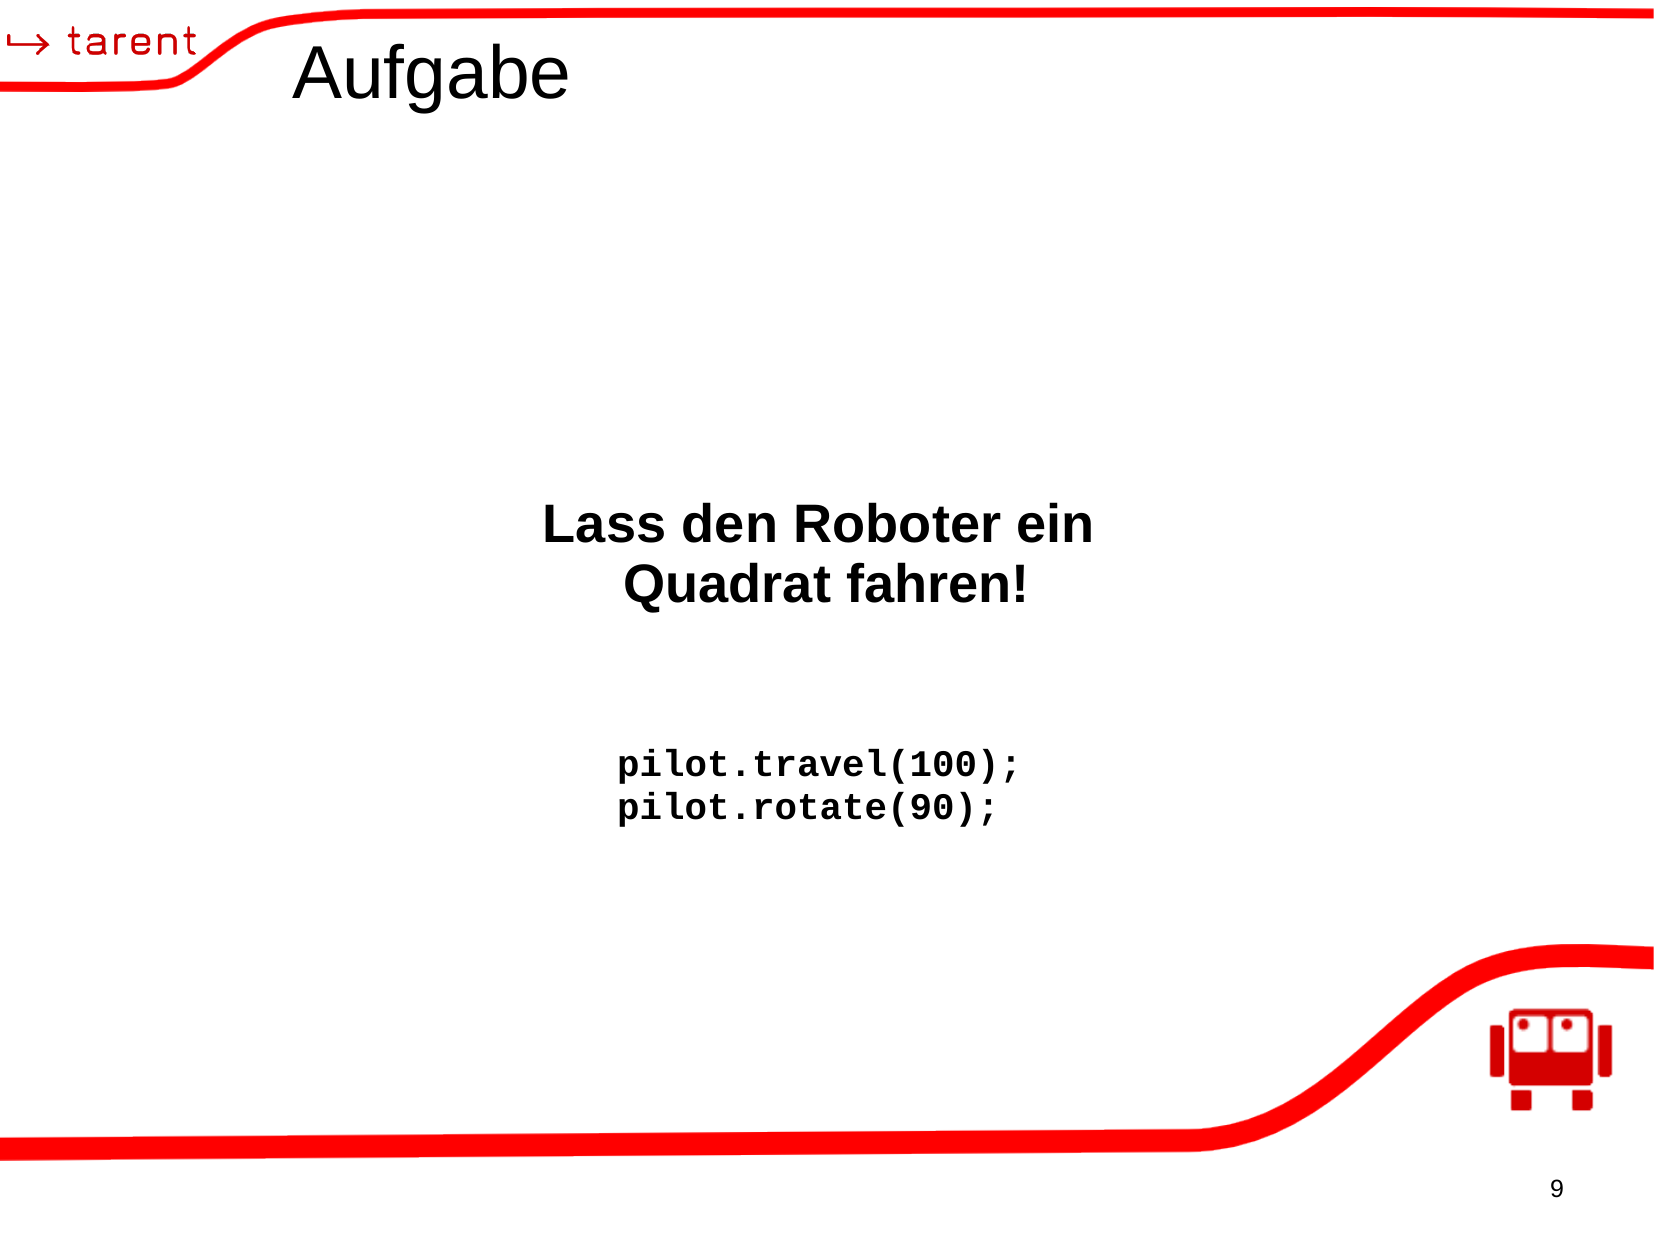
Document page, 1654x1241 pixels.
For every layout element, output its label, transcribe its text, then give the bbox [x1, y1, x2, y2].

picture [0, 7, 1654, 92]
picture [0, 944, 1654, 1161]
text_box pilot.travel(100); pilot.rotate(90); [602, 738, 1075, 858]
text_box Lass den Roboter ein Quadrat fahren! [0, 485, 1654, 622]
text_box Aufgabe [277, 23, 1654, 142]
